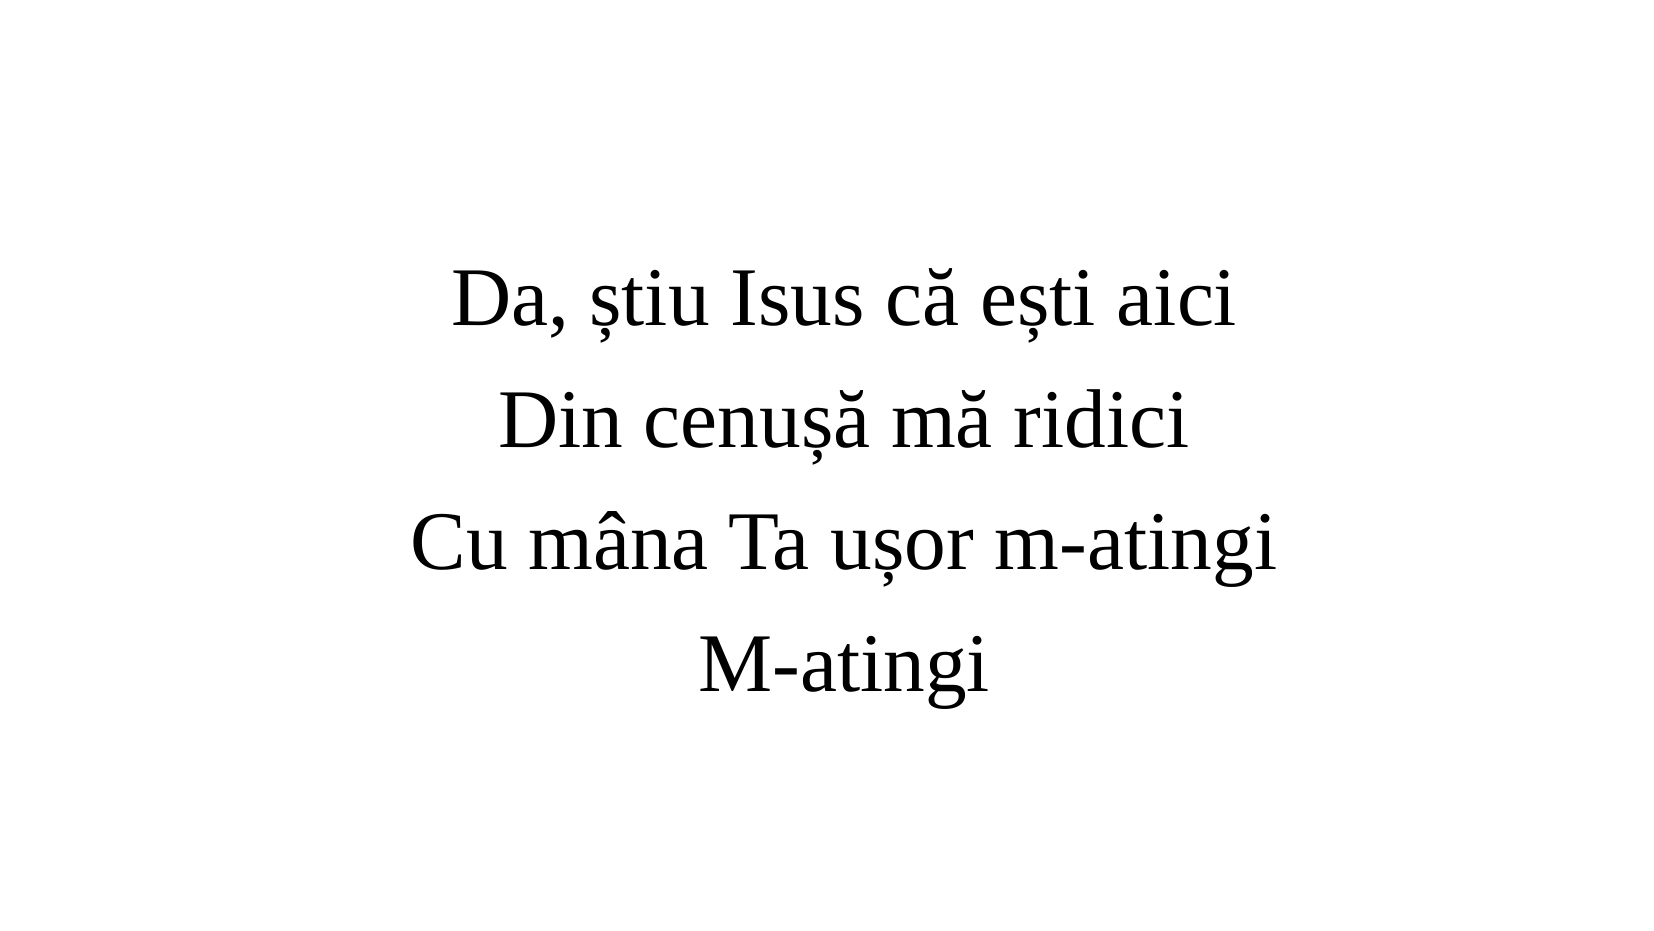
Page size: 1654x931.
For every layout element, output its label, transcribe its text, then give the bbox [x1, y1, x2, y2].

subtitle Da, știu Isus că ești aici Din cenușă mă ridici Cu mâna Ta ușor m-atingi M-atingi [153, 238, 1536, 713]
